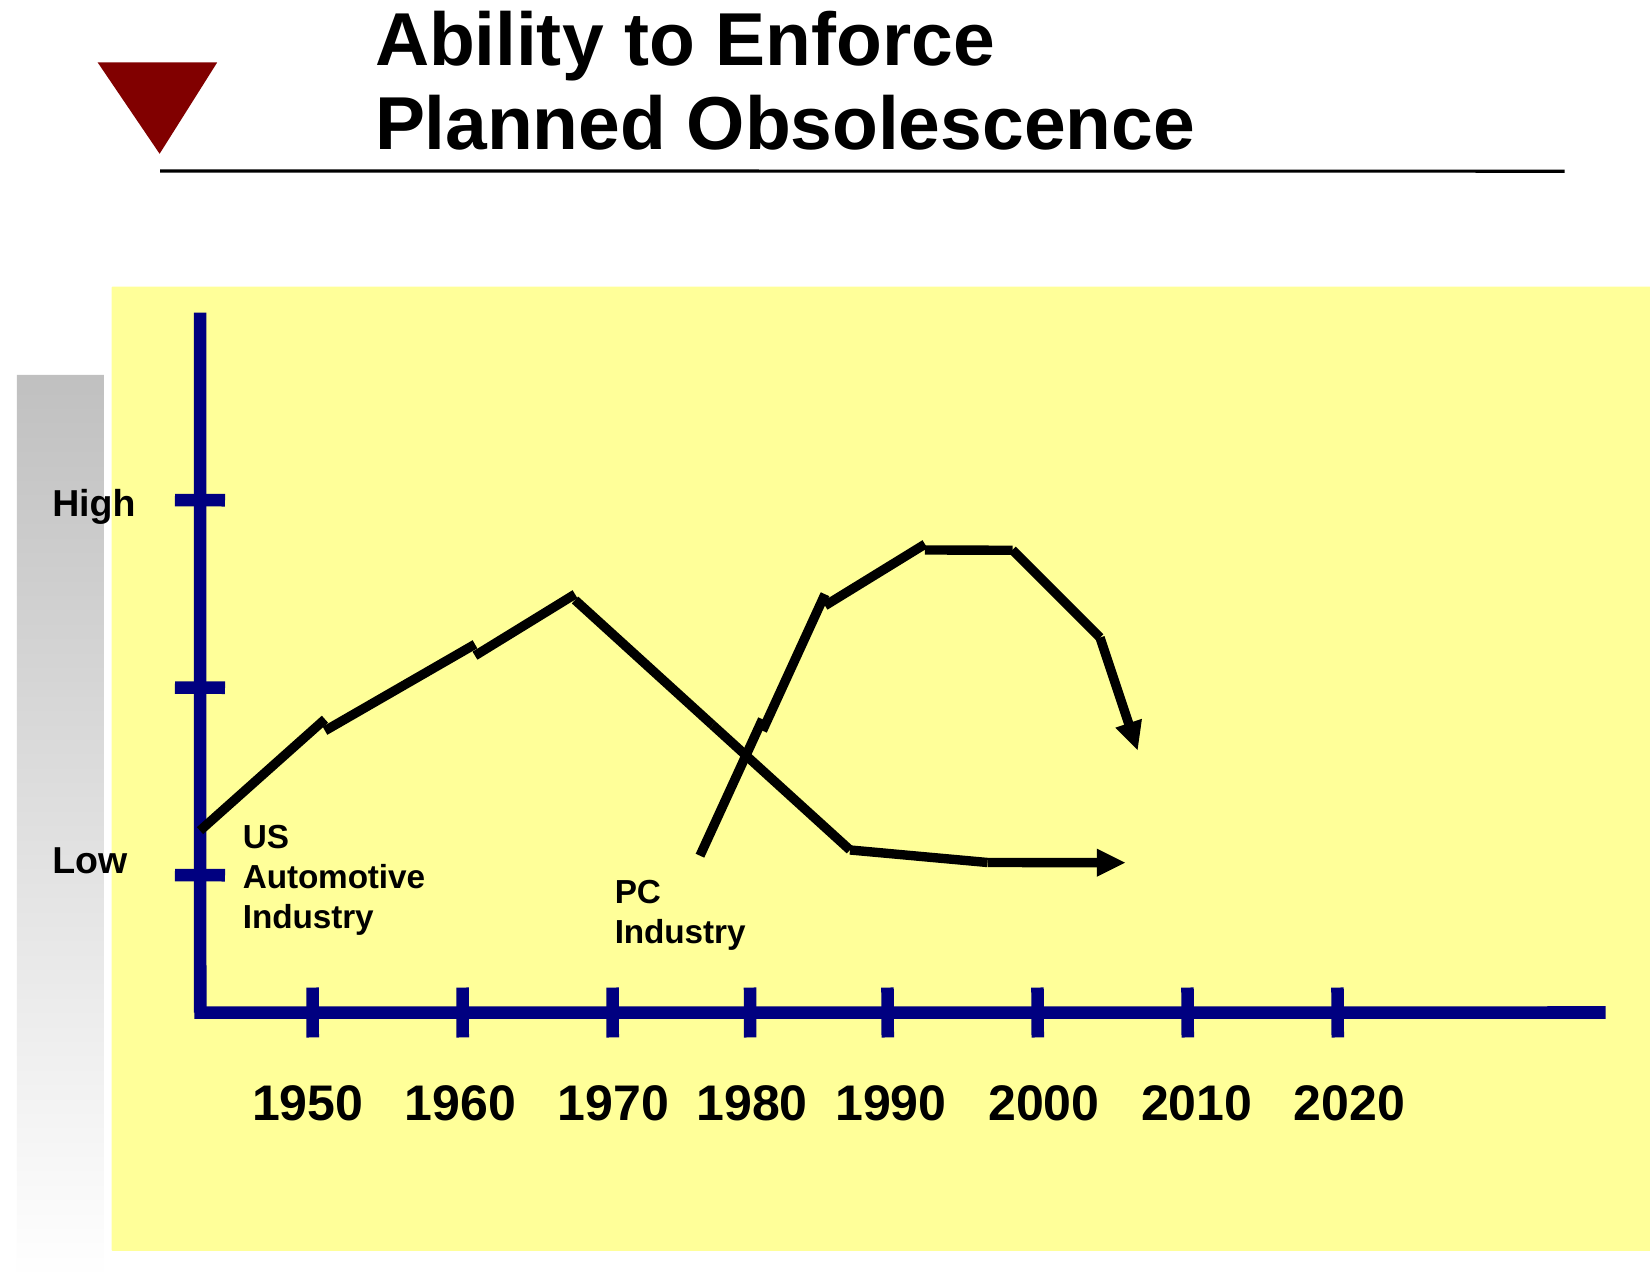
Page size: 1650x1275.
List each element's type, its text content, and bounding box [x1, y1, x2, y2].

list Ability to Enforce Planned Obsolescence [375, 0, 1426, 179]
text_box High [37, 471, 151, 532]
text_box [112, 287, 1650, 1251]
text_box PC Industry [600, 862, 761, 958]
text_box 1950 1960 1970 1980 1990 2000 2010 2020 [237, 1062, 1436, 1138]
text_box US Automotive Industry [228, 807, 441, 944]
text_box Low [37, 828, 143, 889]
text_box [97, 62, 218, 154]
text_box [16, 374, 105, 1275]
